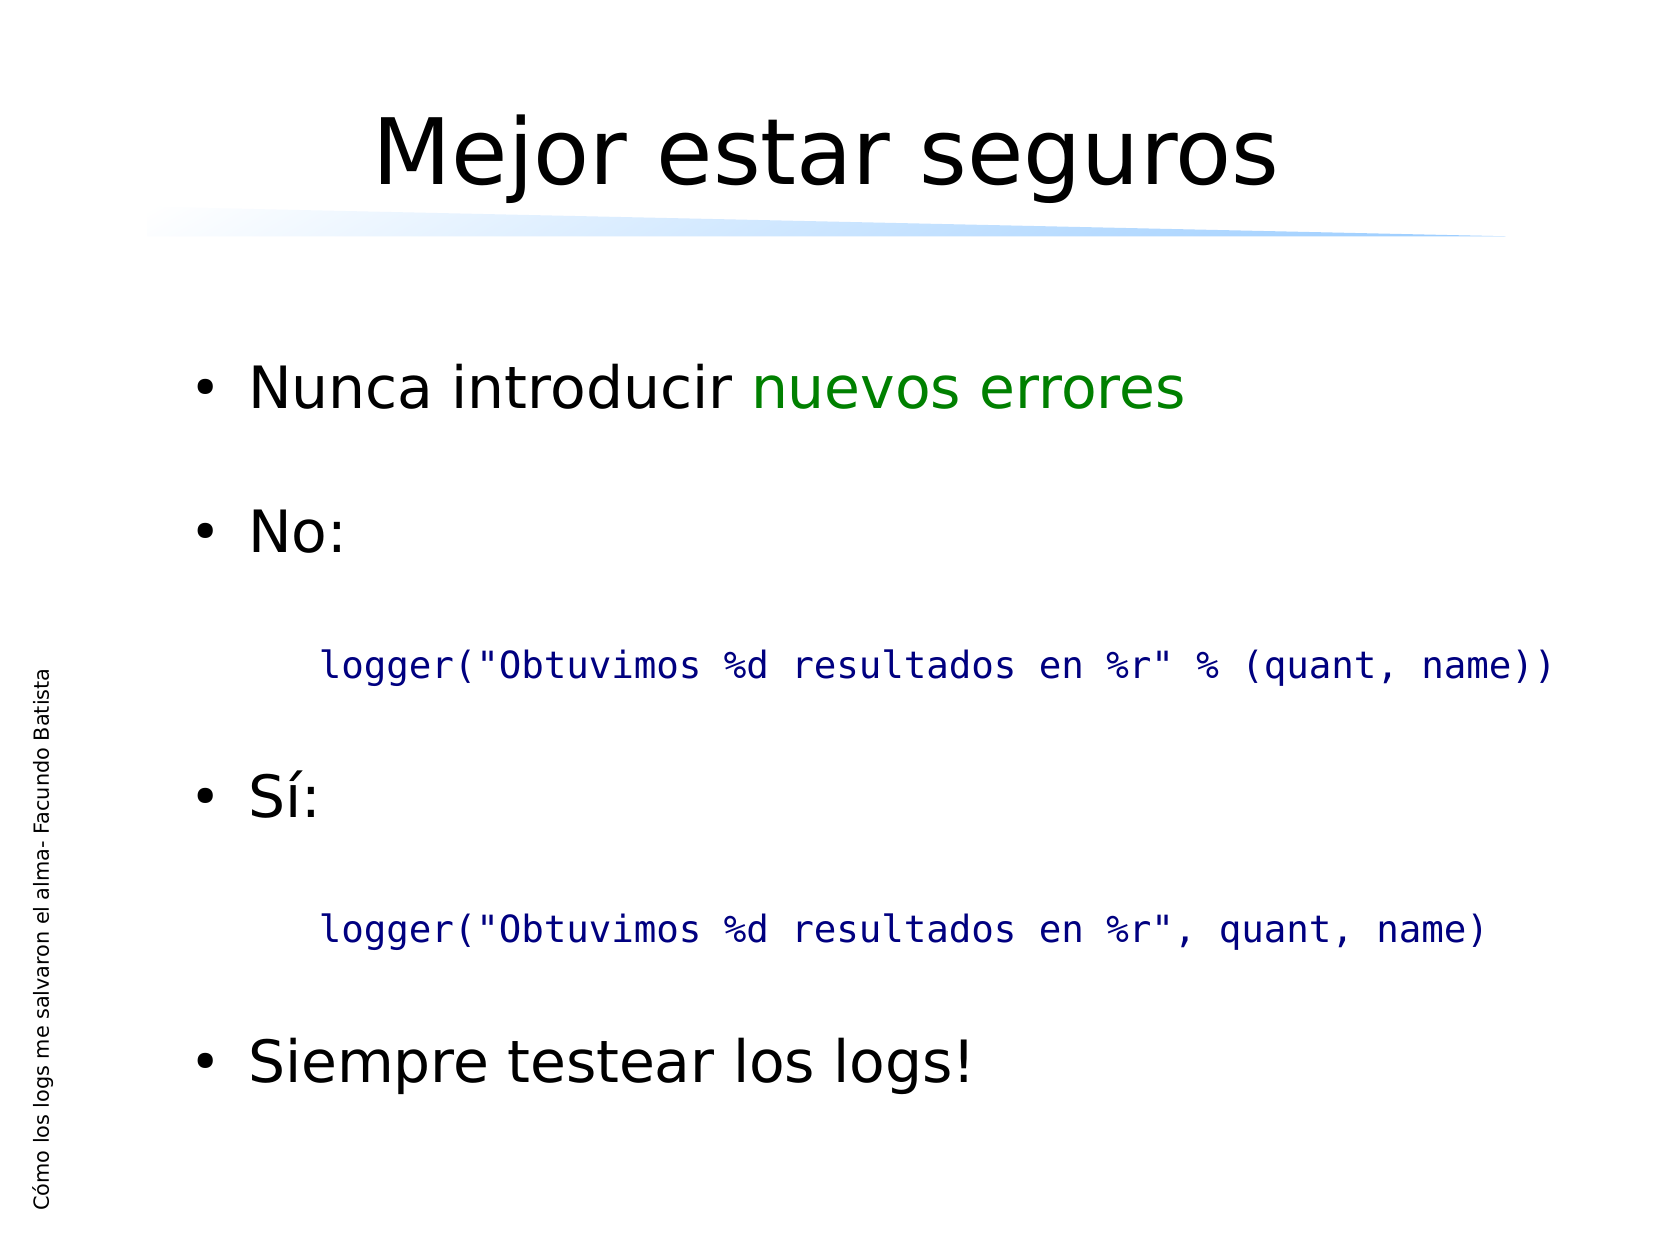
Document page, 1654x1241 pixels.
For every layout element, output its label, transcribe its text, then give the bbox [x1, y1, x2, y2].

title Mejor estar seguros [82, 49, 1571, 257]
list Nunca introducir nuevos errores No: logger("Obtuvimos %d resultados en %r" % (quant, name)) Sí: logger("Obtuvimos %d resultados en %r", quant, name) Siempre testear los logs! [177, 354, 1571, 1109]
